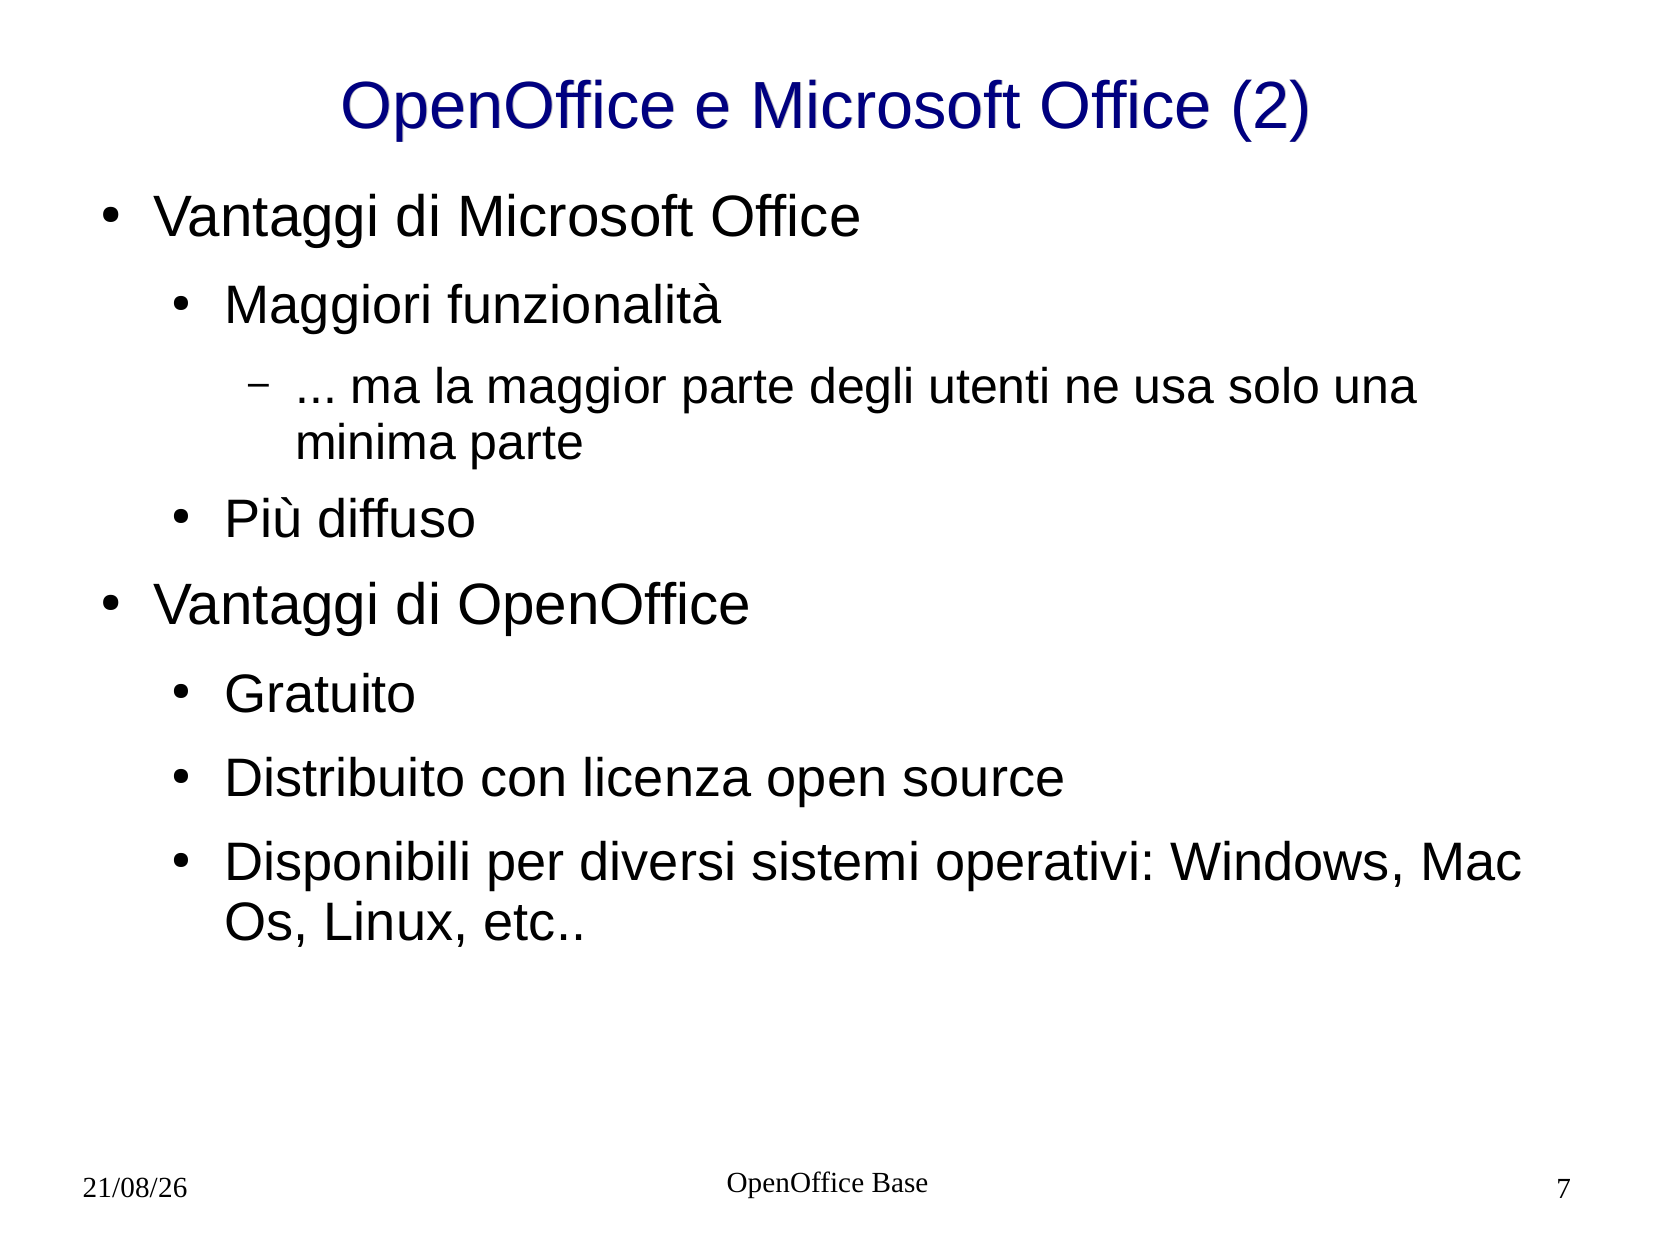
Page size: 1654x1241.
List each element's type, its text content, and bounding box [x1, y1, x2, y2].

title OpenOffice e Microsoft Office (2) [82, 56, 1571, 154]
list Vantaggi di Microsoft Office Maggiori funzionalità ... ma la maggior parte degli utenti ne usa solo una minima parte Più diffuso Vantaggi di OpenOffice Gratuito Distribuito con licenza open source Disponibili per diversi sistemi operativi: Windows, Mac Os, Linux, etc.. [82, 183, 1571, 1153]
